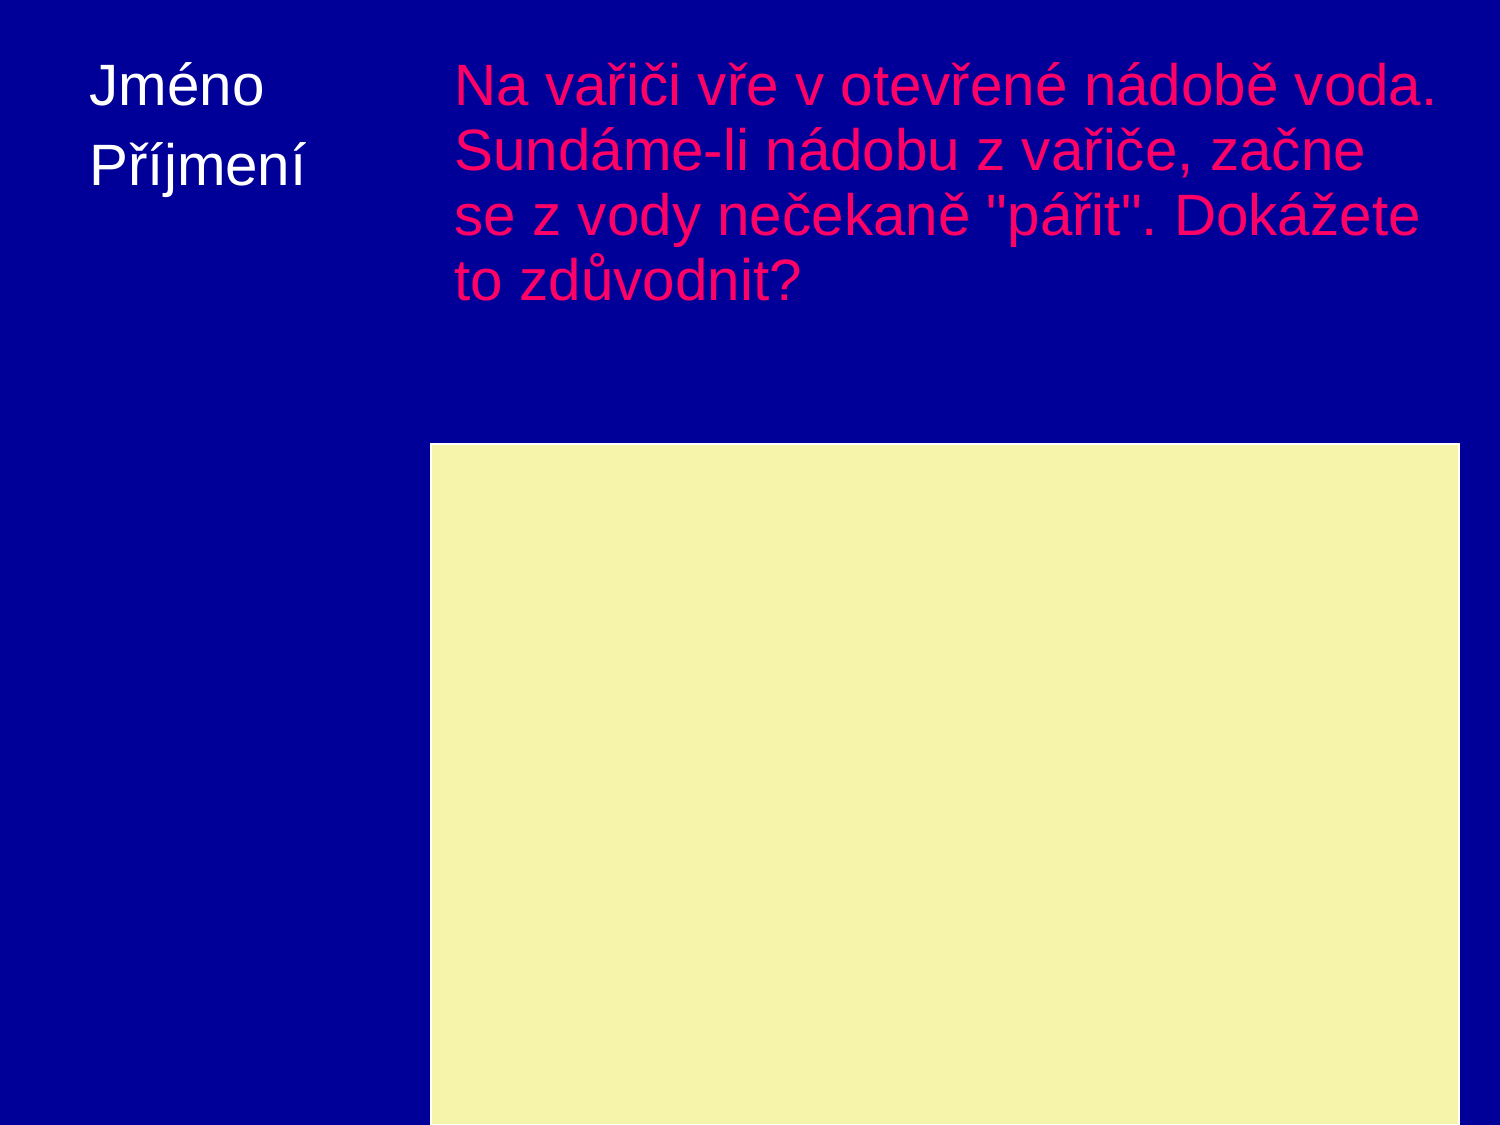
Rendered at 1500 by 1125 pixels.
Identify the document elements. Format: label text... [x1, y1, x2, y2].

text_box Jméno Příjmení [75, 45, 440, 525]
text_box [430, 444, 1459, 1125]
text_box Na vařiči vře v otevřené nádobě voda. Sundáme-li nádobu z vařiče, začne se z vody nečekaně "pářit". Dokážete to zdůvodnit? [440, 45, 1459, 444]
